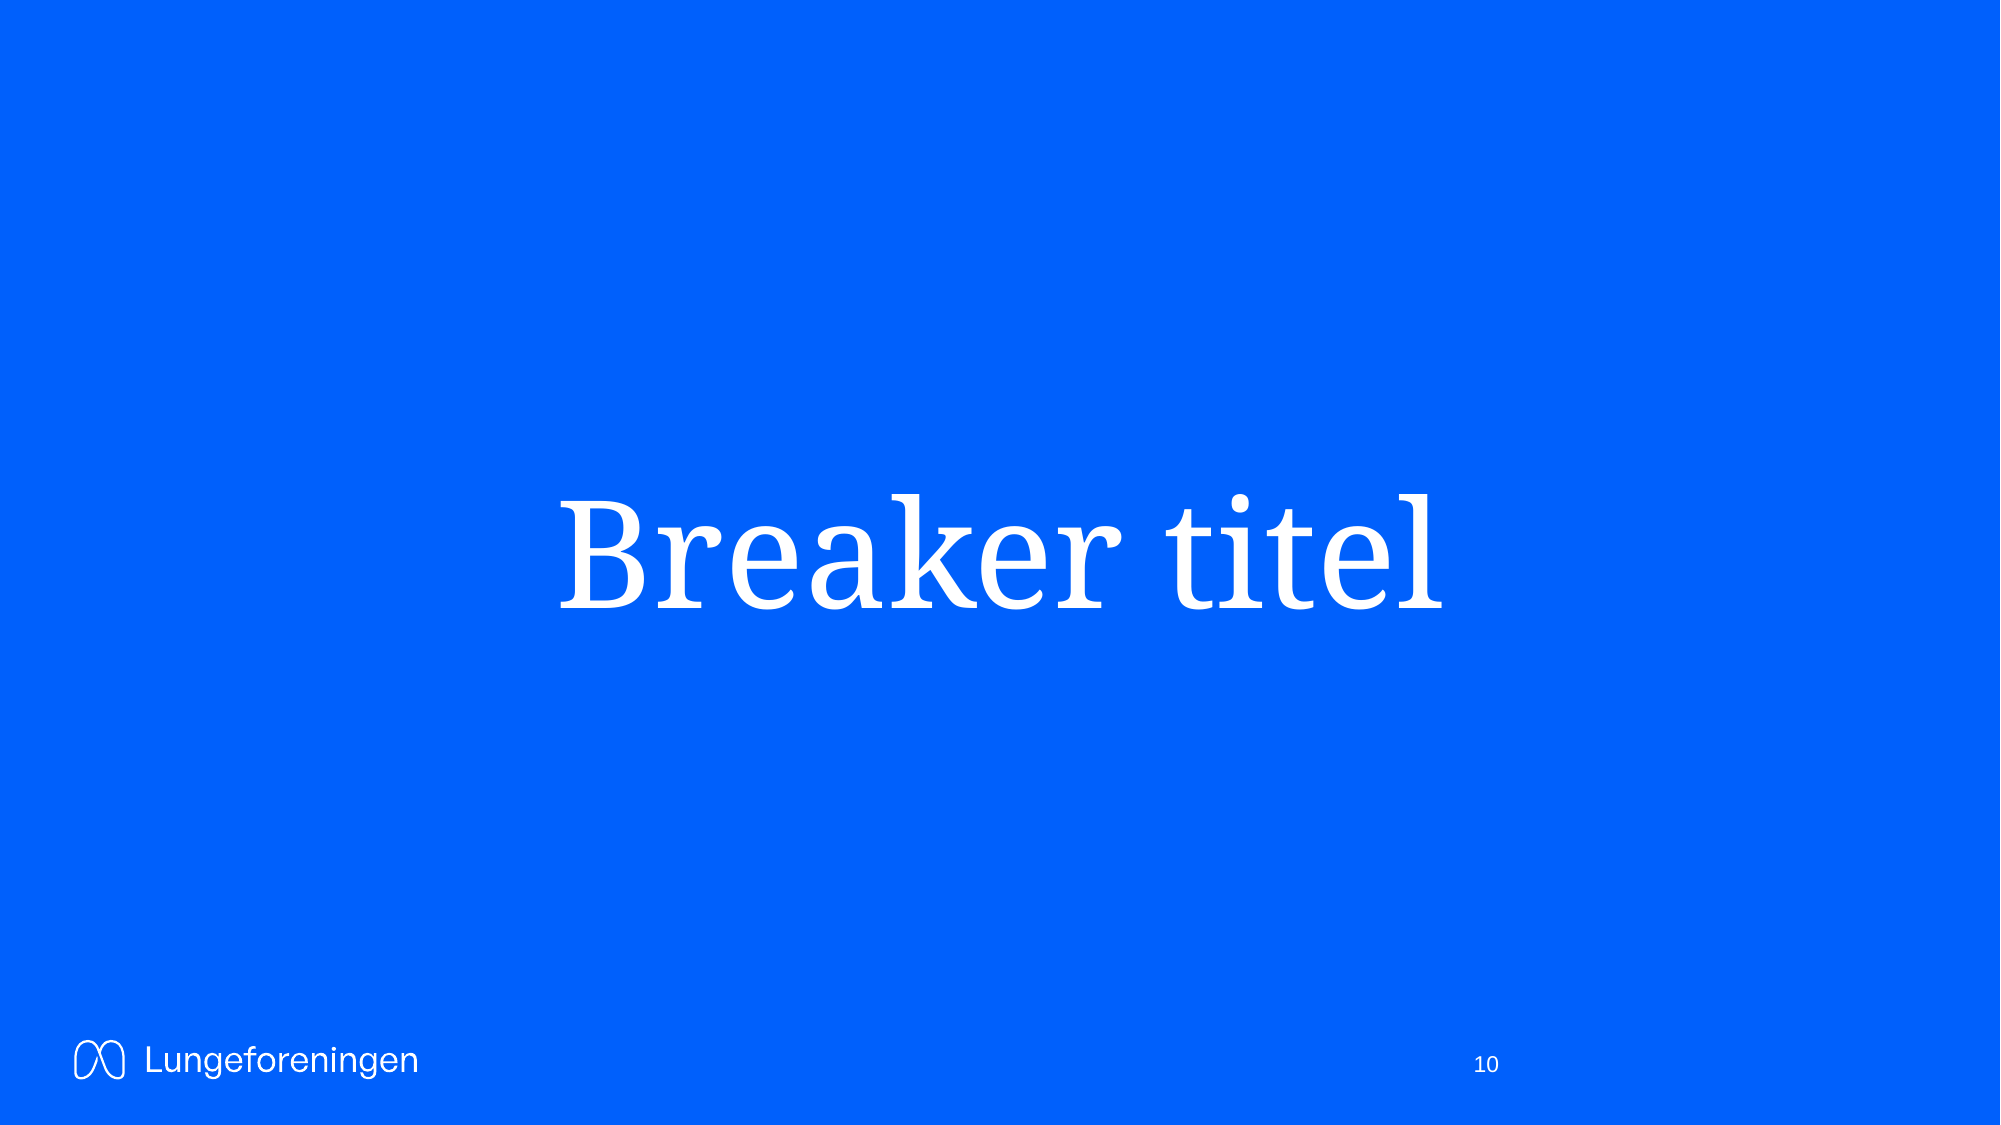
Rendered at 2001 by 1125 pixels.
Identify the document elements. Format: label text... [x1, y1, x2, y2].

text_box 11 [1473, 1033, 1924, 1094]
title Breaker titel [65, 287, 1935, 838]
